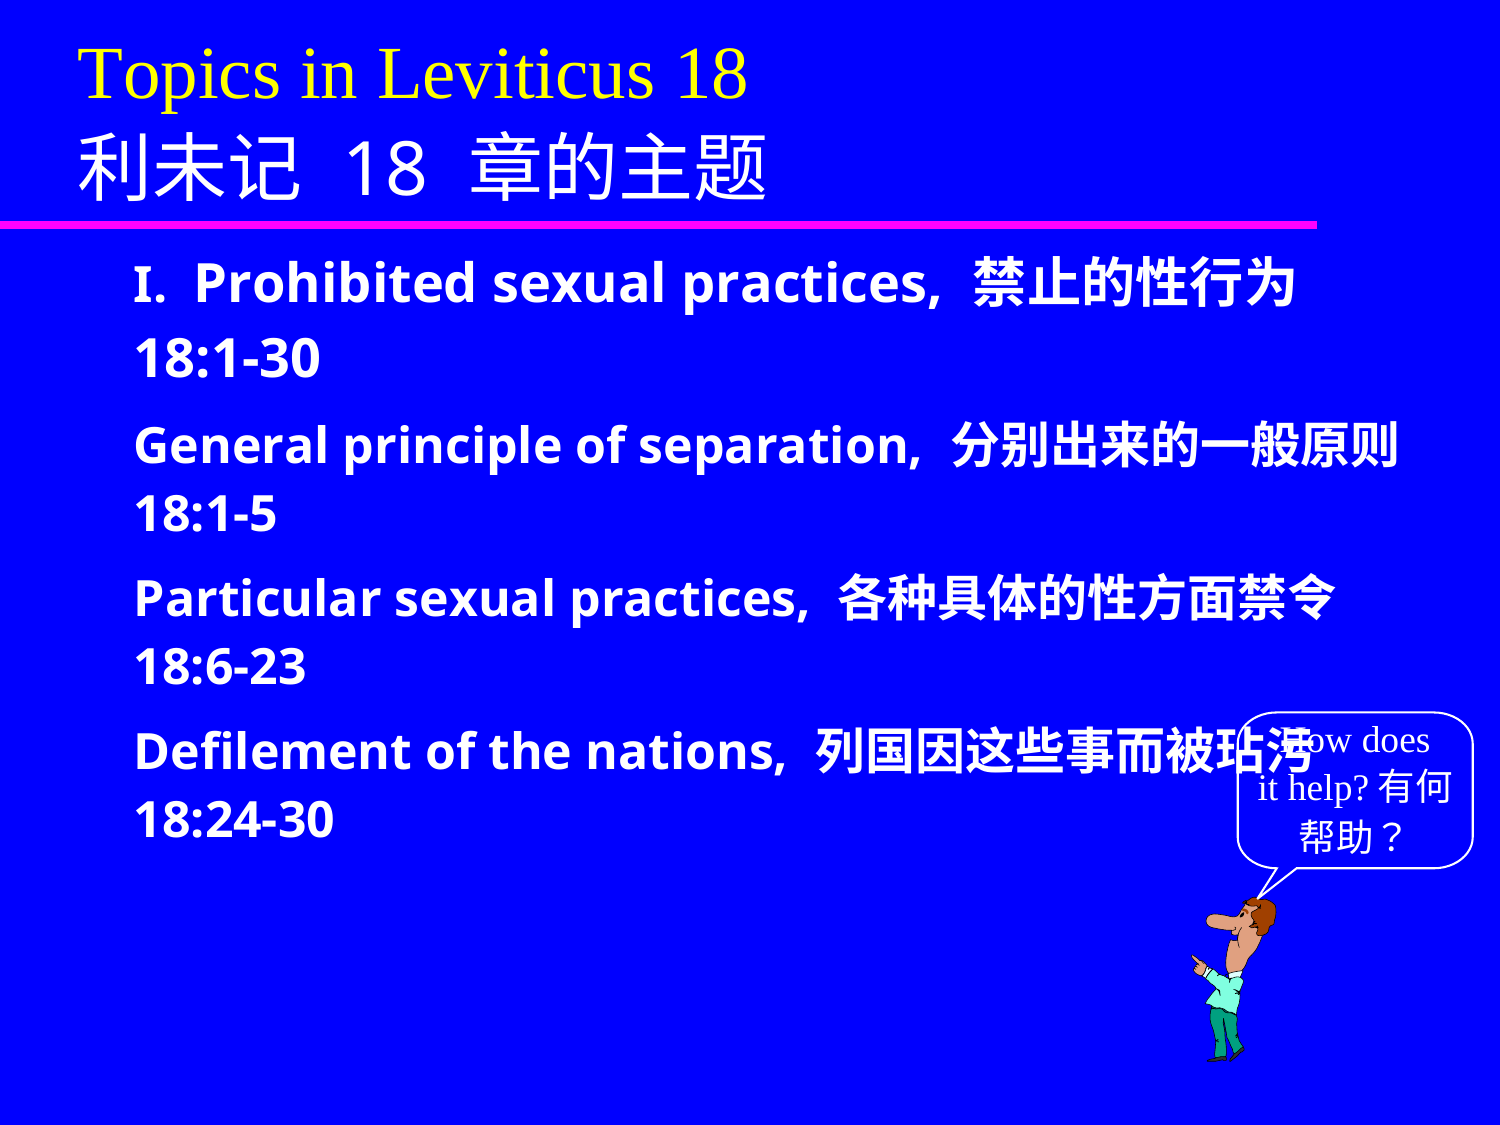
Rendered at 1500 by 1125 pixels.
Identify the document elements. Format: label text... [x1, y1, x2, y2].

title Topics in Leviticus 18 利未记 18 章的主题 [62, 39, 1338, 225]
list I. Prohibited sexual practices, 禁止的性行为18:1-30 General principle of separation, 分别出来的一般原则18:1-5 Particular sexual practices, 各种具体的性方面禁令18:6-23 Defilement of the nations, 列国因这些事而被玷污18:24-30 [62, 237, 1450, 1125]
text_box How does it help?有何 帮助？ [1237, 712, 1473, 899]
chart [1190, 896, 1277, 1063]
